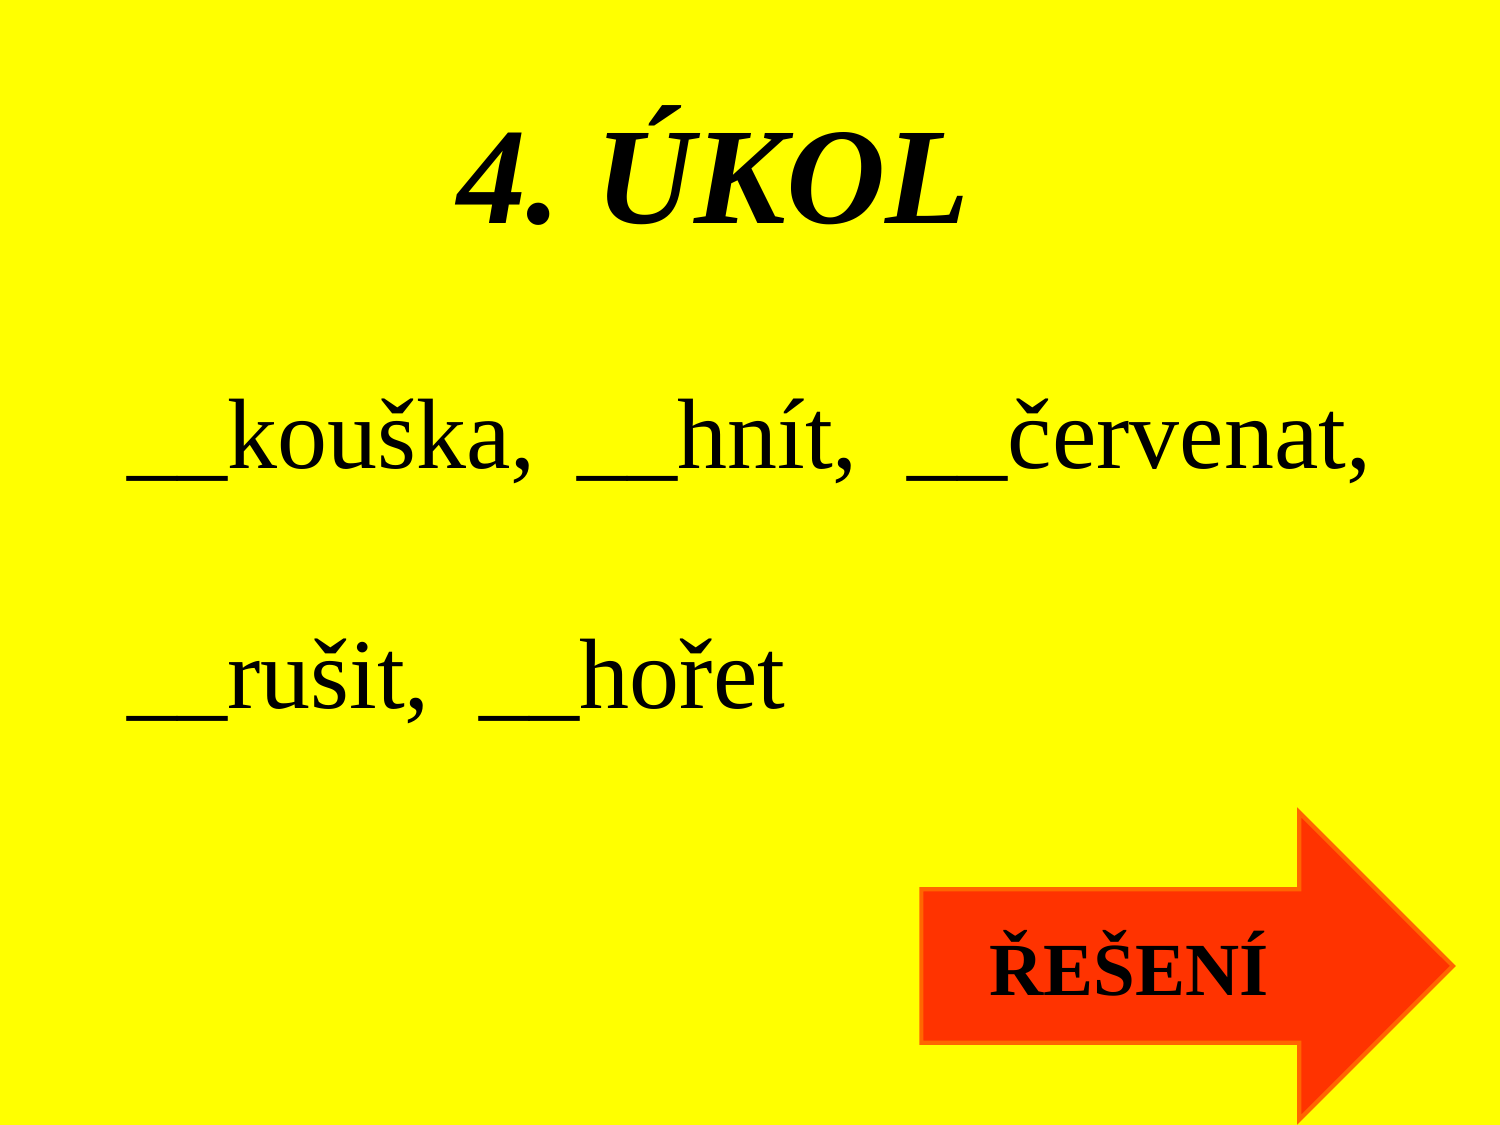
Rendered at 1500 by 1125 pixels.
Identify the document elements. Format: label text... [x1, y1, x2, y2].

text_box ŘEŠENÍ [974, 912, 1329, 1019]
text_box [921, 812, 1453, 1120]
text_box 4. ÚKOL [442, 78, 1188, 259]
text_box __kouška, __hnít, __červenat, __rušit, __hořet [112, 360, 1495, 736]
